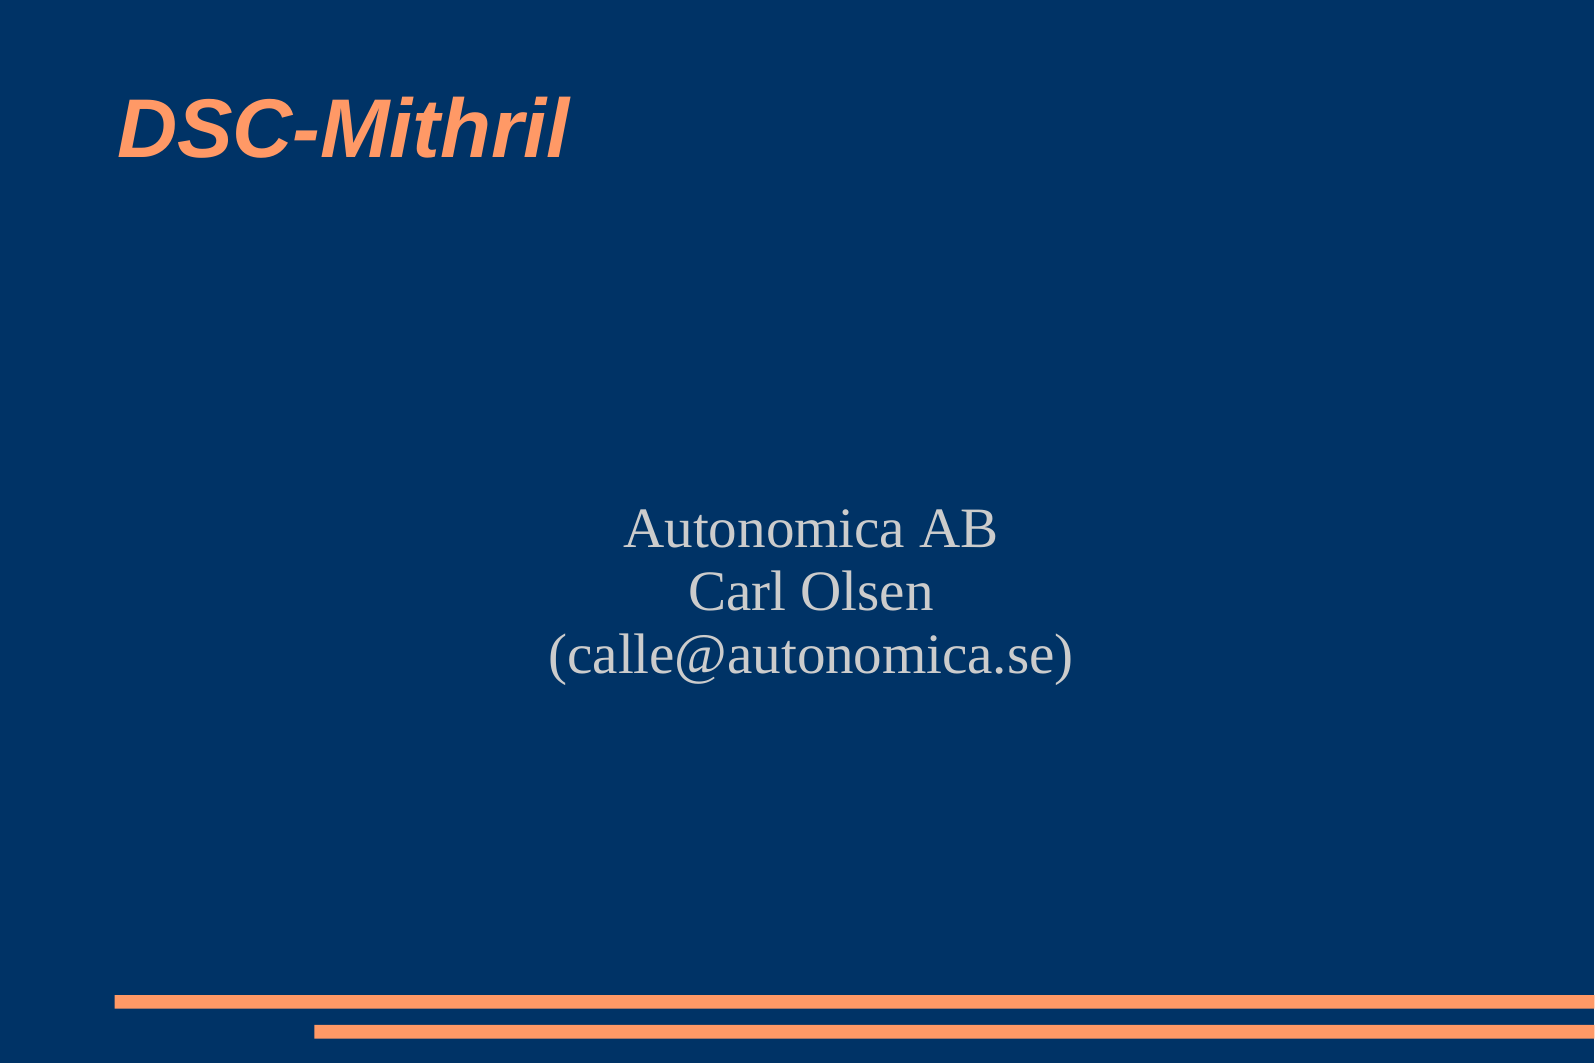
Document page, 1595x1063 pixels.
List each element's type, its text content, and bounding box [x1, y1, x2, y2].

title DSC-Mithril [117, 39, 1479, 218]
subtitle Autonomica AB Carl Olsen (calle@autonomica.se) [117, 276, 1505, 971]
